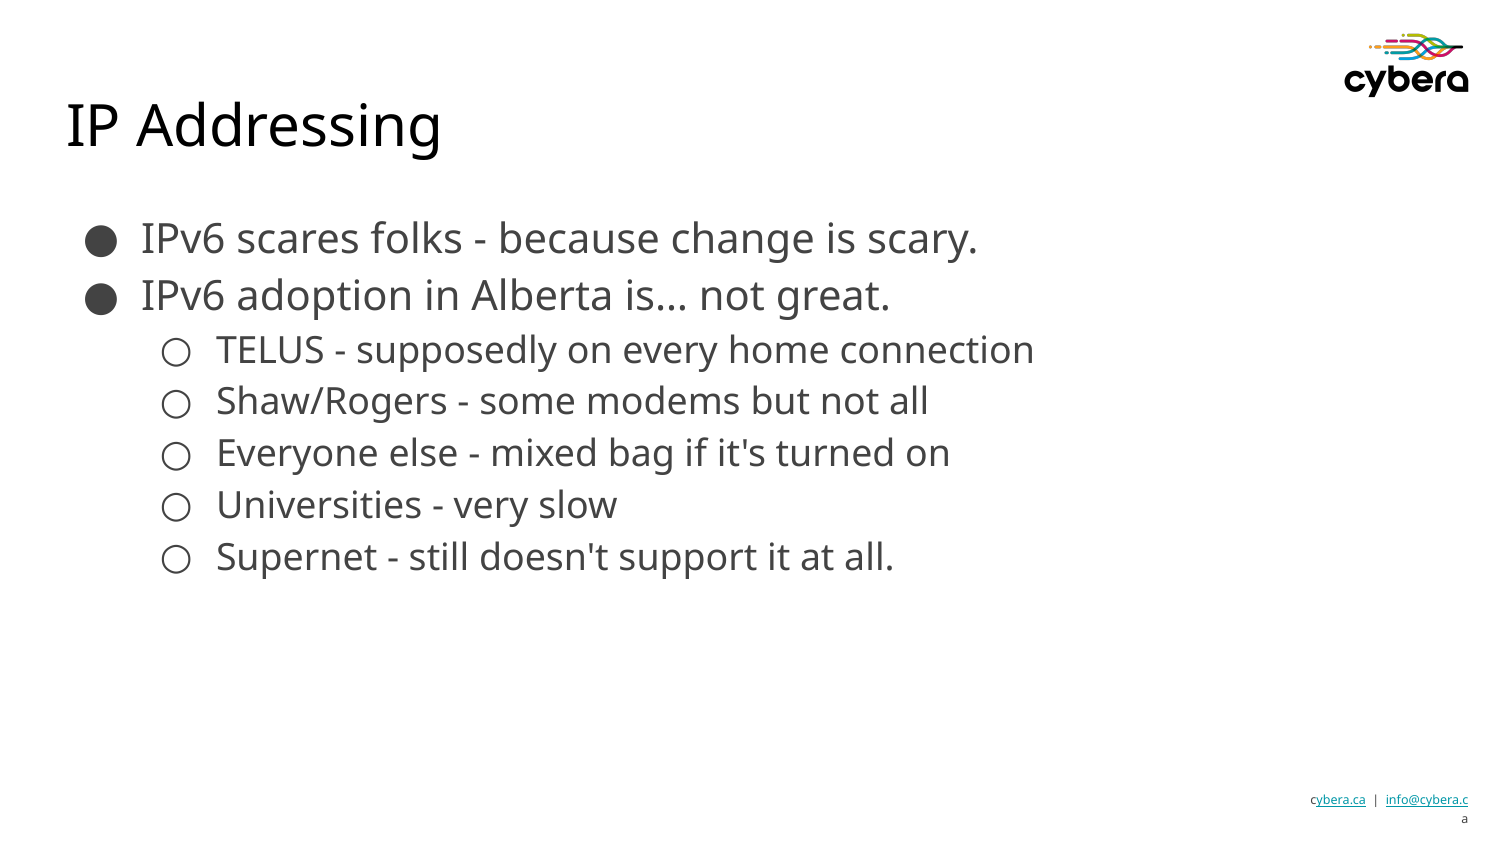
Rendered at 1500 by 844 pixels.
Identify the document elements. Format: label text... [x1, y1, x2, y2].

list IPv6 scares folks - because change is scary. IPv6 adoption in Alberta is… not great. TELUS - supposedly on every home connection Shaw/Rogers - some modems but not all Everyone else - mixed bag if it's turned on Universities - very slow Supernet - still doesn't support it at all. [51, 189, 1451, 750]
title IP Addressing [51, 72, 1314, 167]
picture [1344, 33, 1469, 98]
